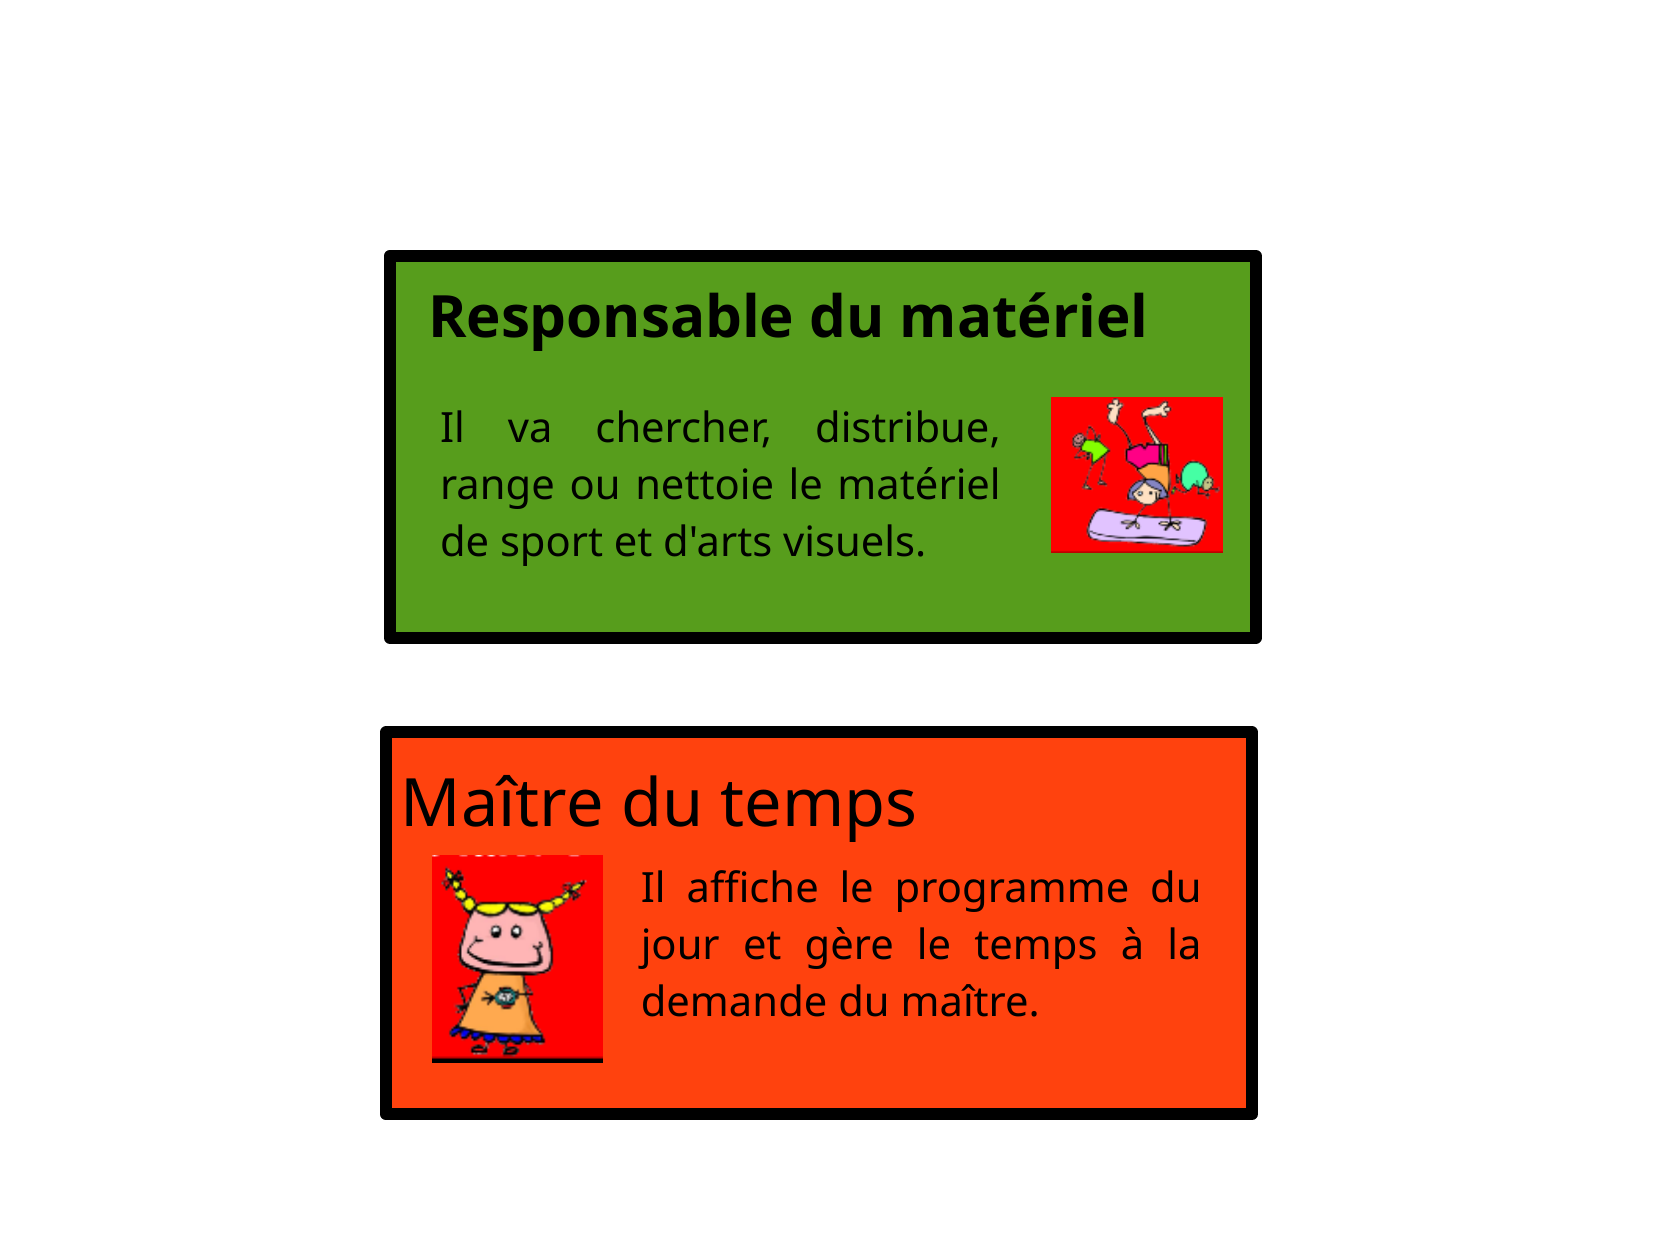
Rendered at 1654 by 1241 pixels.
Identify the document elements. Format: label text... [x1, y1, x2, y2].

text_box [389, 255, 1256, 638]
text_box [385, 732, 1252, 1115]
text_box Responsable du matériel [413, 267, 1241, 398]
text_box Il va chercher, distribue, range ou nettoie le matériel de sport et d'arts visuels. [425, 389, 1016, 579]
text_box Il affiche le programme du jour et gère le temps à la demande du maître. [625, 850, 1217, 1040]
picture [432, 855, 603, 1063]
picture [1051, 397, 1223, 553]
text_box Maître du temps [385, 748, 1213, 879]
